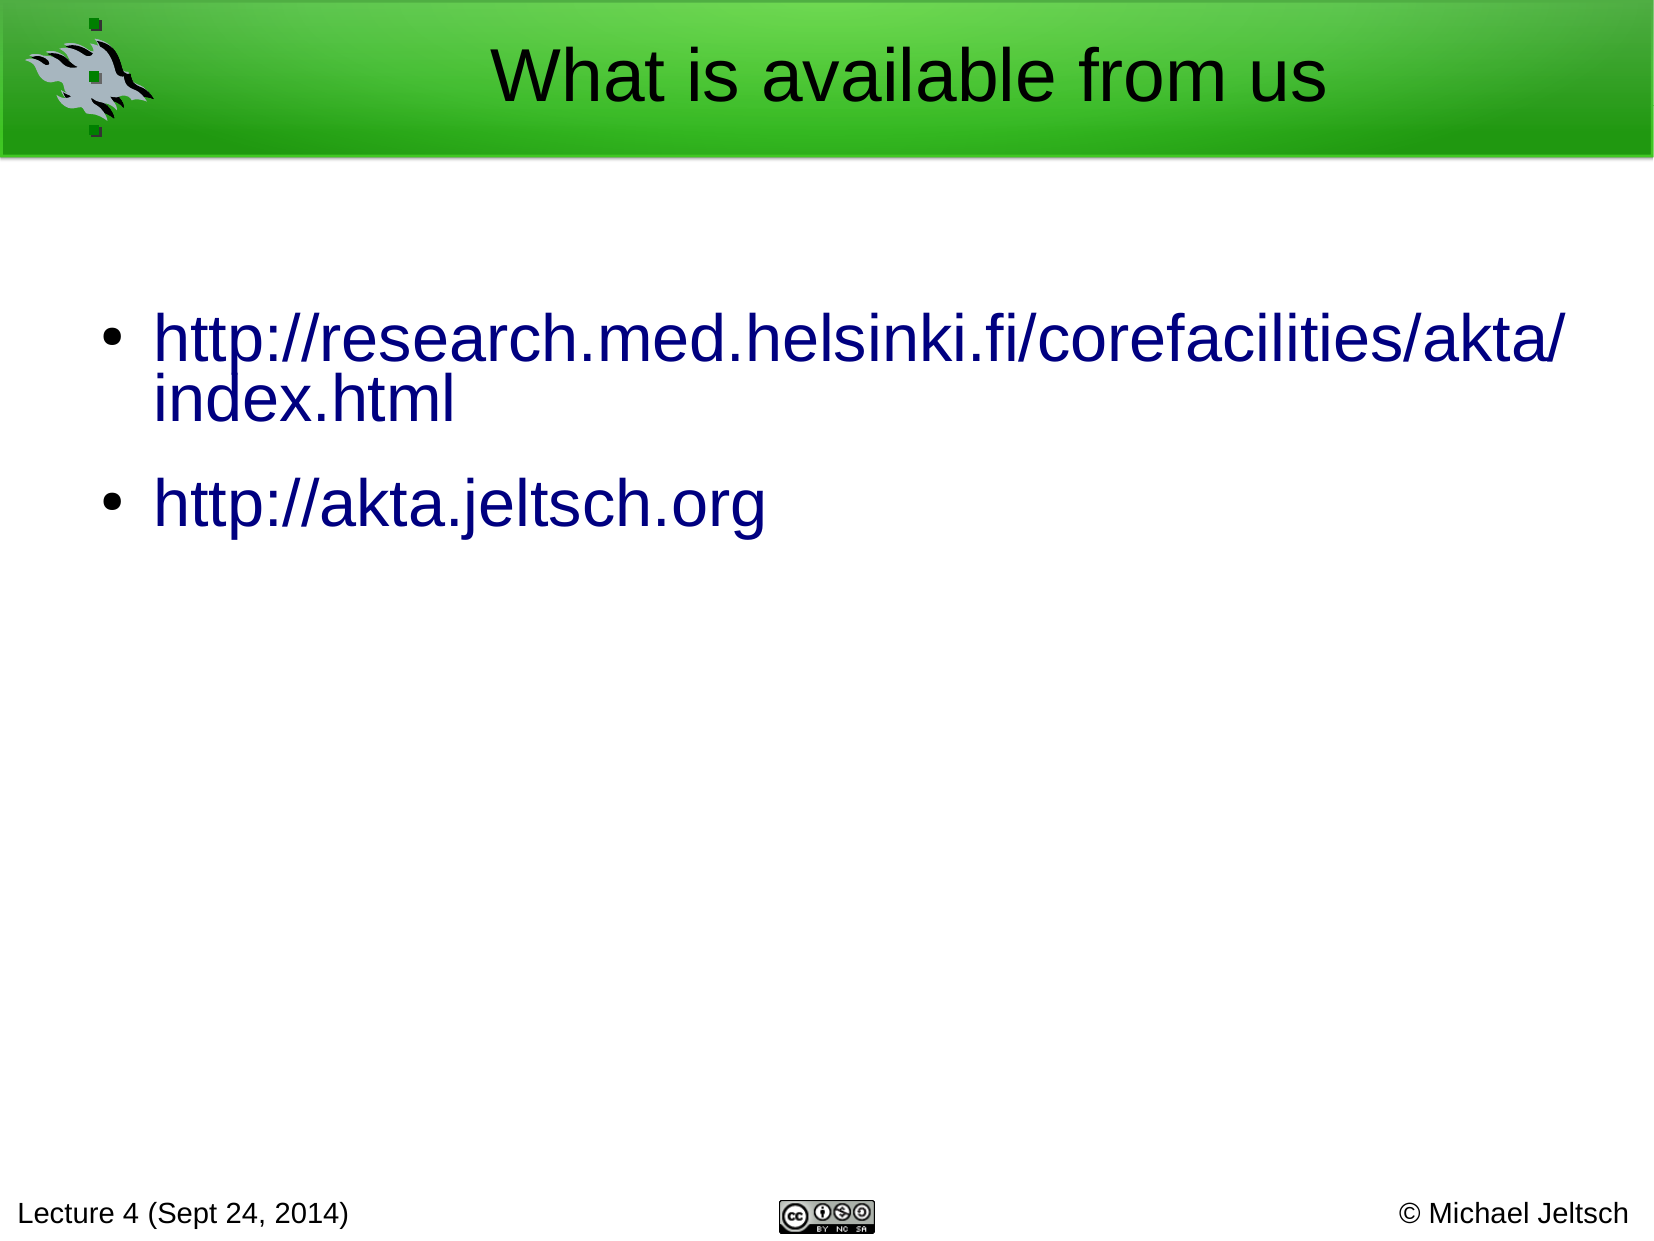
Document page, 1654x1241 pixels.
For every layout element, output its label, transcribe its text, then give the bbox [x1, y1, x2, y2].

list http://research.med.helsinki.fi/corefacilities/akta/index.html http://akta.jeltsch.org [82, 300, 1571, 1006]
picture [779, 1200, 875, 1234]
title What is available from us [289, 30, 1531, 121]
